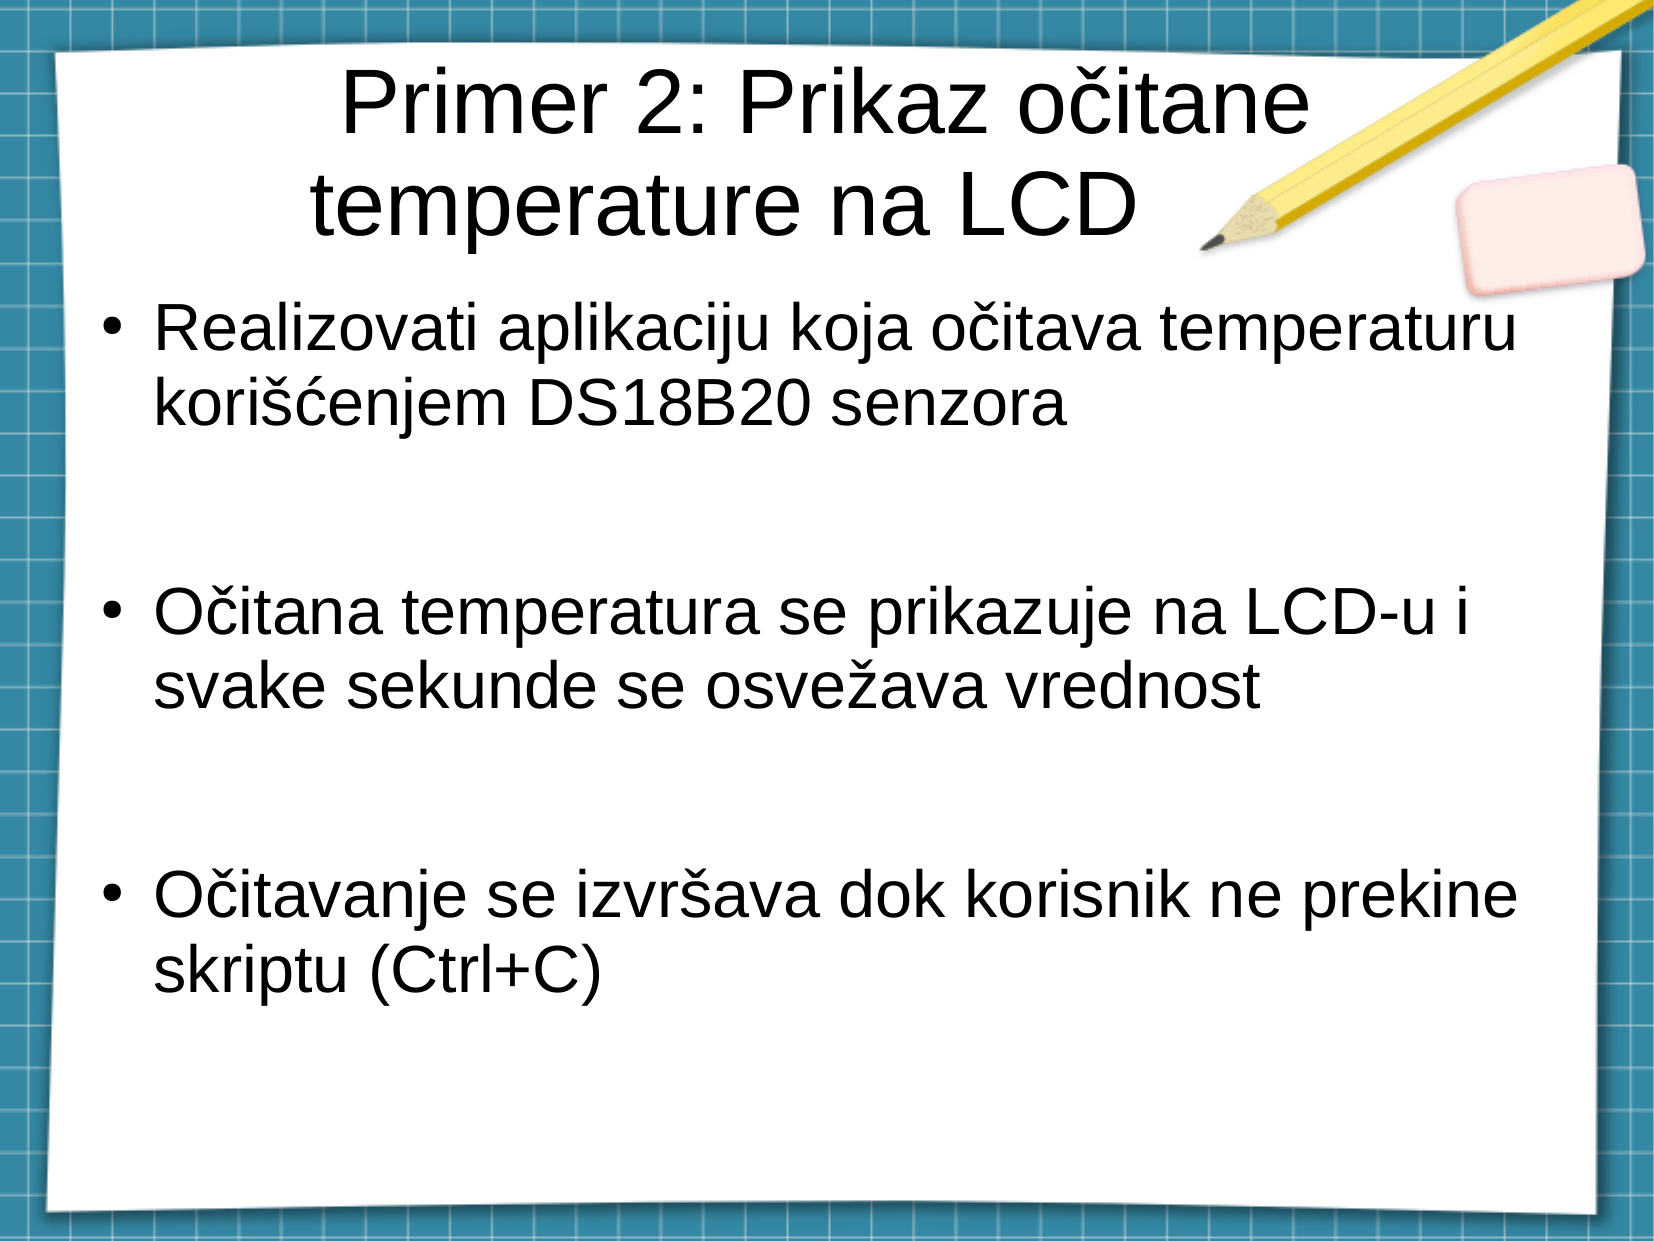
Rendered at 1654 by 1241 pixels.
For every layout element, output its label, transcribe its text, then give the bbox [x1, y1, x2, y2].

picture [0, 0, 1654, 1241]
list Realizovati aplikaciju koja očitava temperaturu korišćenjem DS18B20 senzora Očitana temperatura se prikazuje na LCD-u i svake sekunde se osvežava vrednost Očitavanje se izvršava dok korisnik ne prekine skriptu (Ctrl+C) [82, 290, 1571, 1010]
title Primer 2: Prikaz očitane temperature na LCD [82, 49, 1571, 257]
